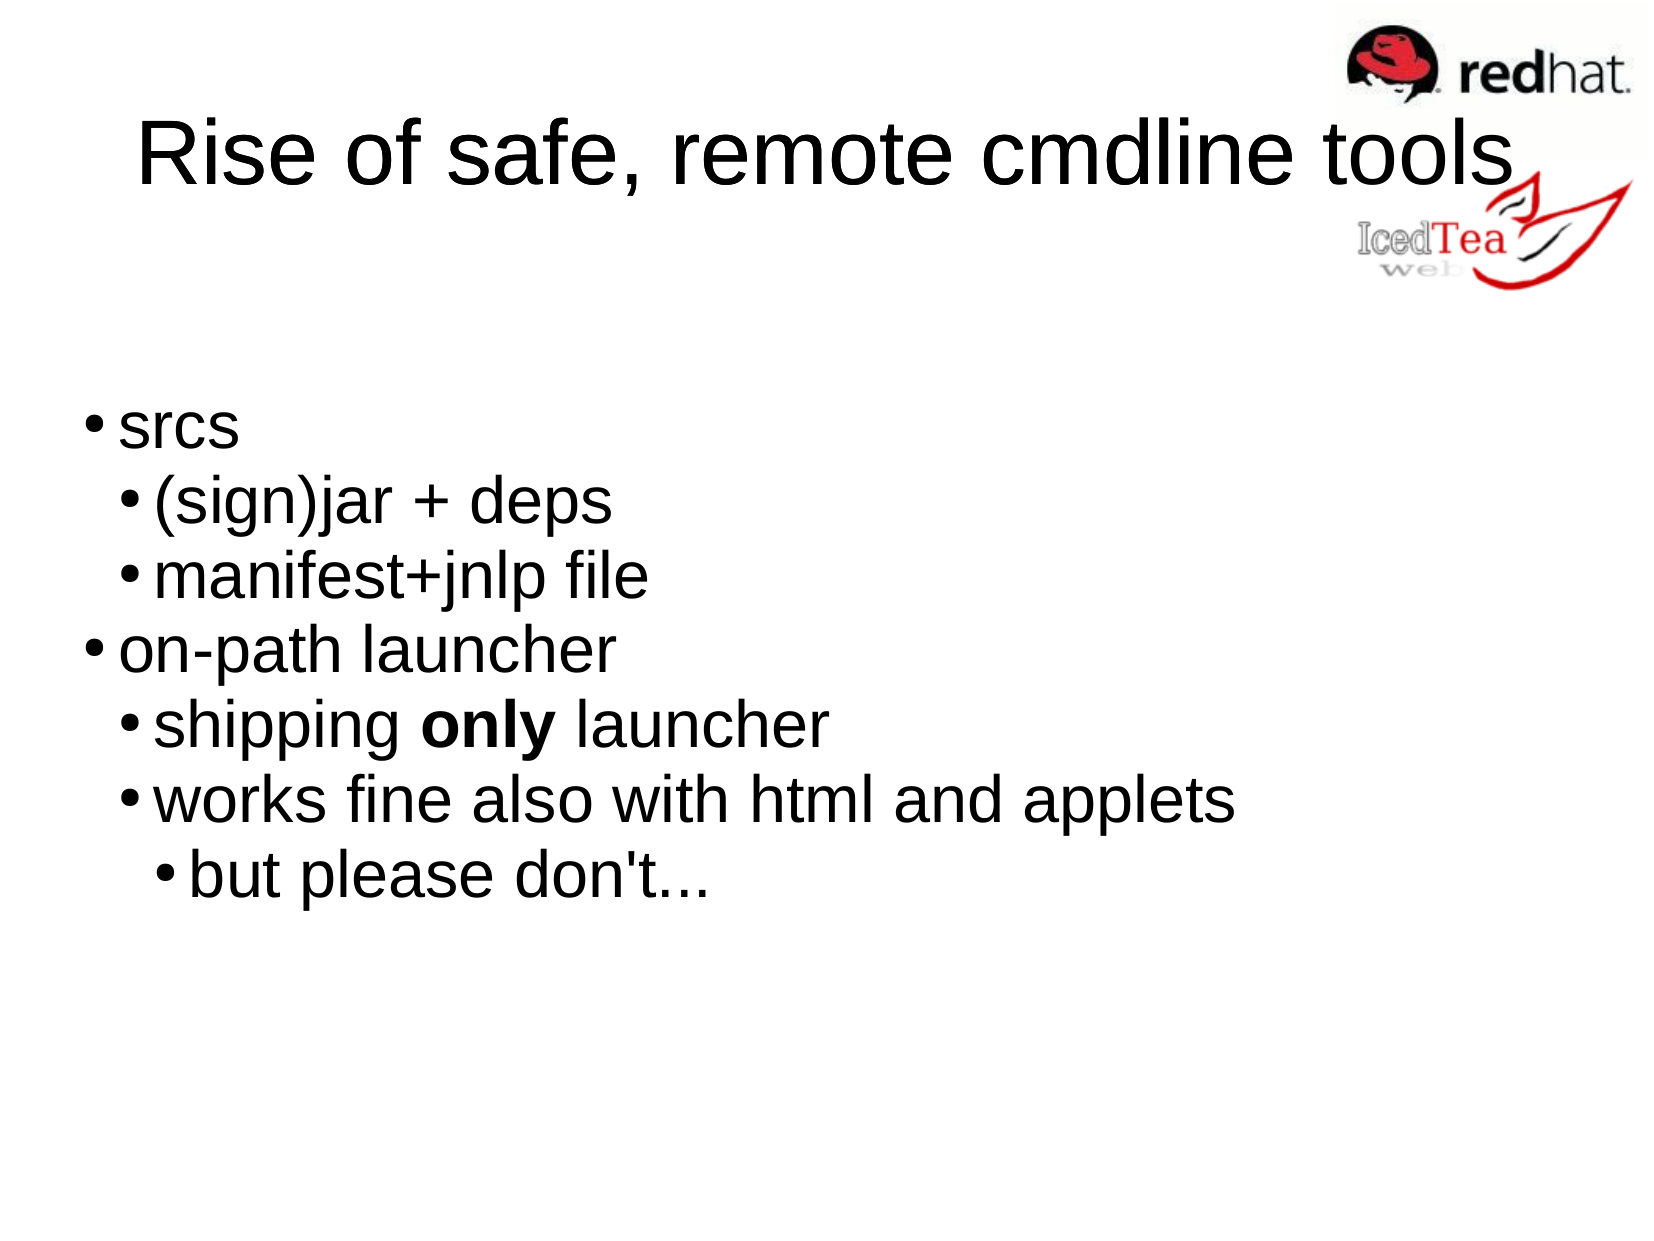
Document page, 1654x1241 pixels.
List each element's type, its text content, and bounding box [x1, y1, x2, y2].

title Rise of safe, remote cmdline tools [82, 49, 1571, 257]
picture [1335, 2, 1648, 316]
subtitle srcs (sign)jar + deps manifest+jnlp file on-path launcher shipping only launcher works fine also with html and applets but please don't... [82, 290, 1571, 1010]
